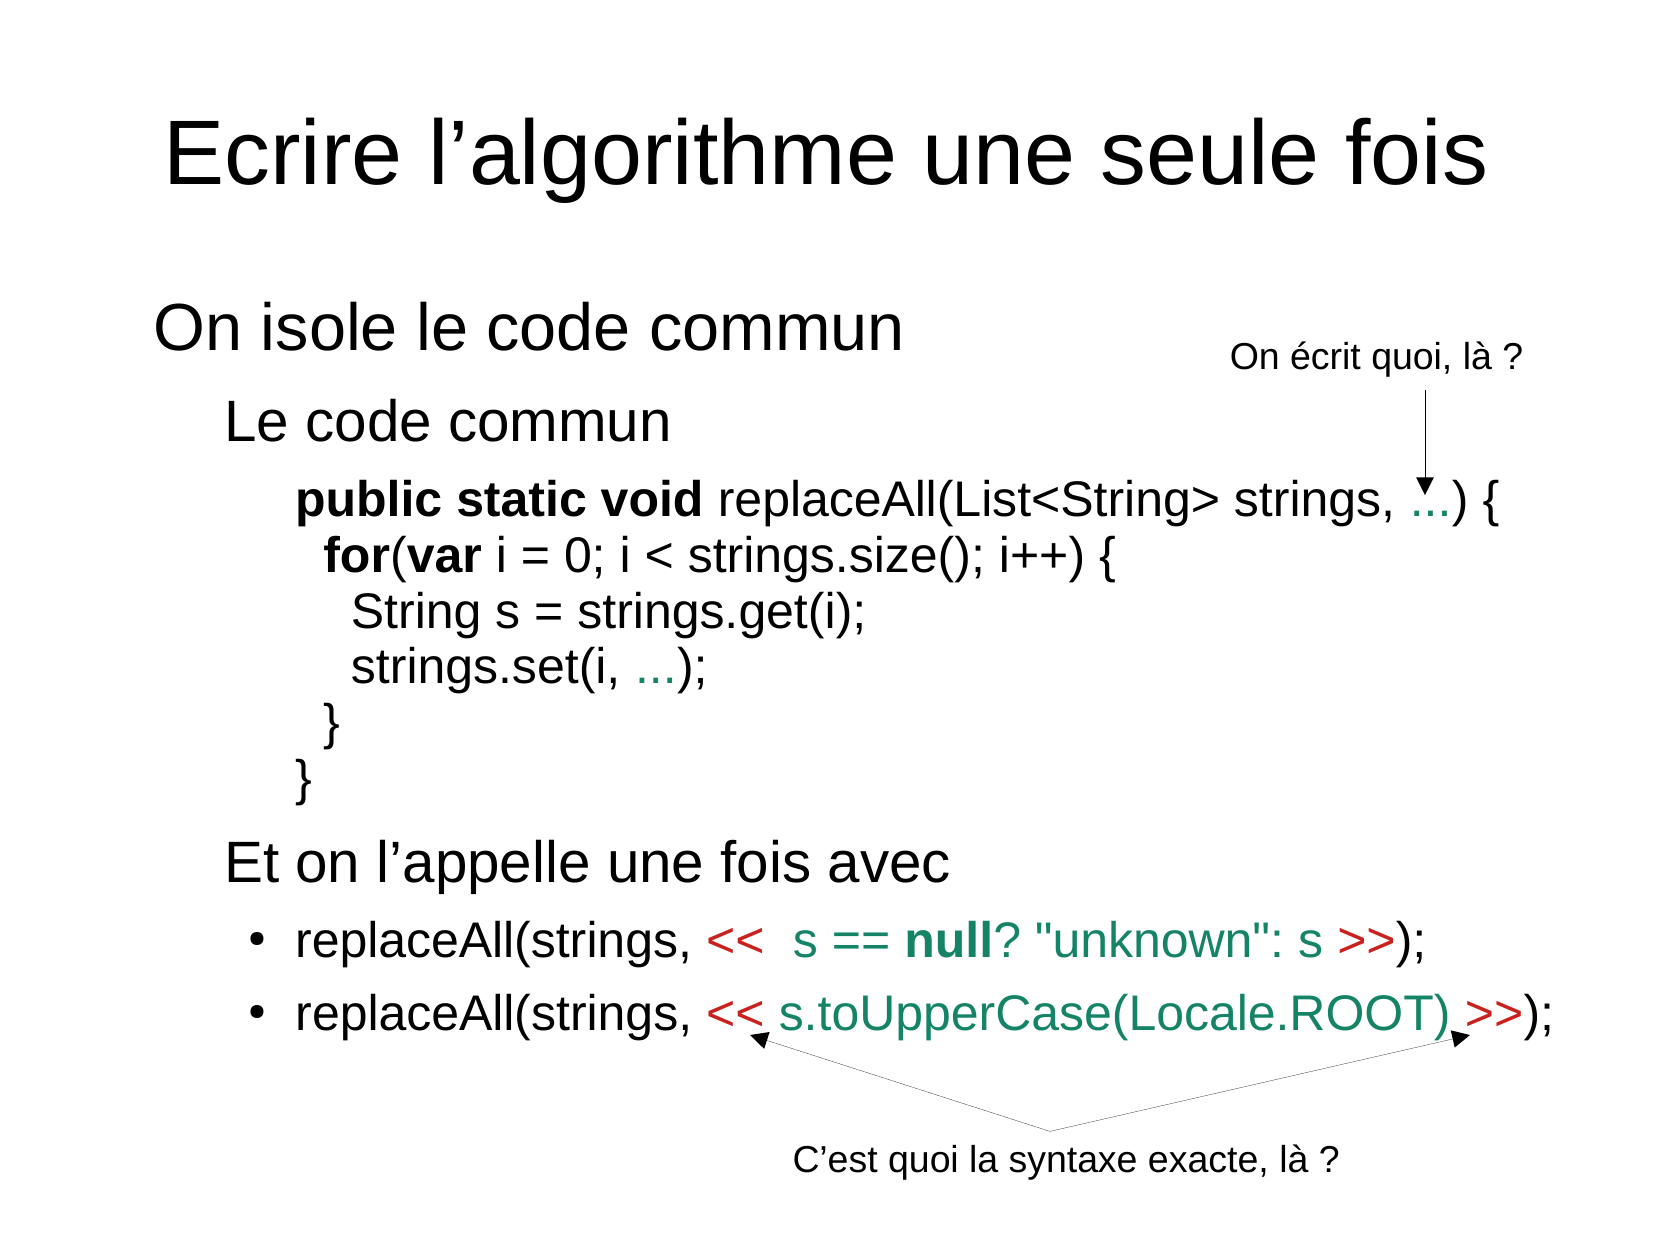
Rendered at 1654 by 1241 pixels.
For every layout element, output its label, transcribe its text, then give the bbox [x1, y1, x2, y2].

title Ecrire l’algorithme une seule fois [82, 49, 1571, 257]
text_box C’est quoi la syntaxe exacte, là ? [777, 1131, 1355, 1189]
list On isole le code commun Le code commun public static void replaceAll(List<String> strings, ...) { for(var i = 0; i < strings.size(); i++) { String s = strings.get(i); strings.set(i, ...); } } Et on l’appelle une fois avec replaceAll(strings, << s == null? "unknown": s >>); replaceAll(strings, << s.toUpperCase(Locale.ROOT) >>); [82, 290, 1571, 1141]
text_box On écrit quoi, là ? [1215, 328, 1539, 391]
